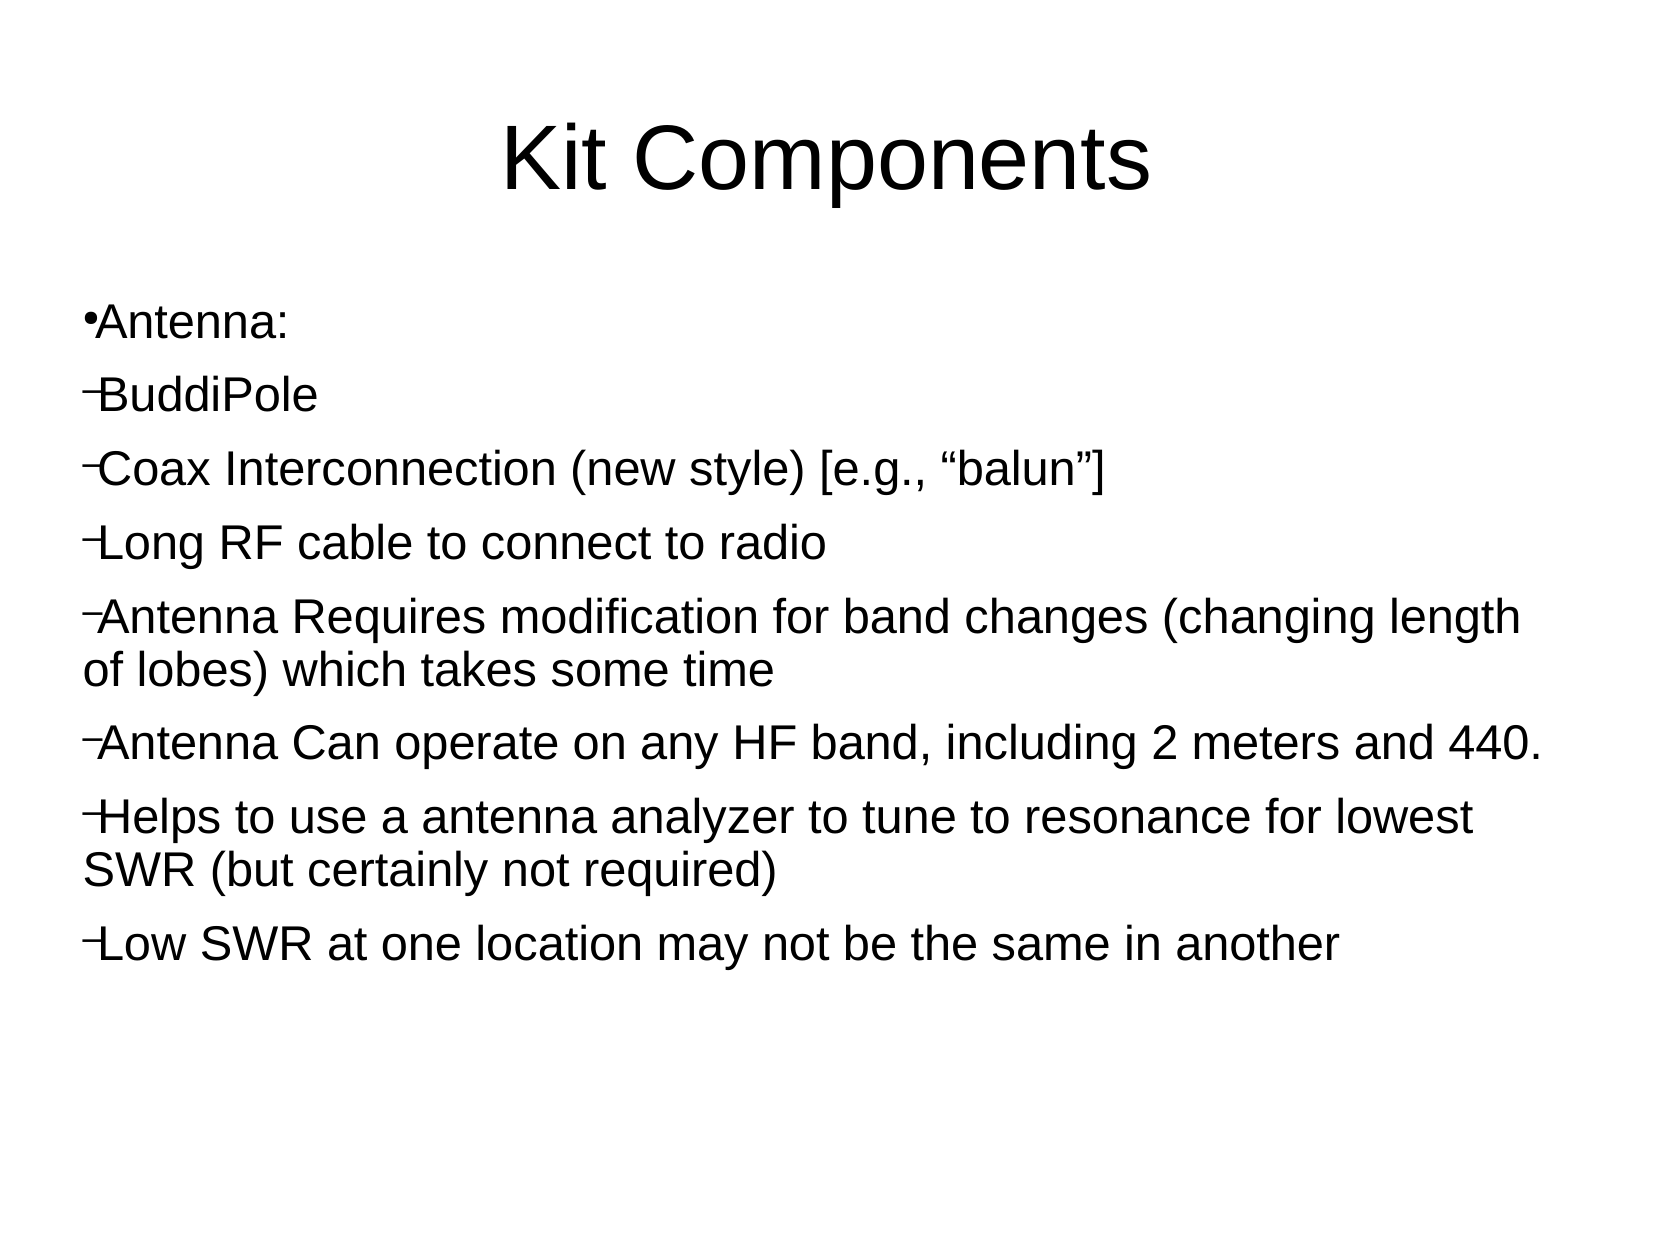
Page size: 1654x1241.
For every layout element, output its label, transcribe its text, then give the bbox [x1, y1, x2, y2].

title Kit Components [82, 49, 1571, 257]
list Antenna: BuddiPole Coax Interconnection (new style) [e.g., “balun”] Long RF cable to connect to radio Antenna Requires modification for band changes (changing length of lobes) which takes some time Antenna Can operate on any HF band, including 2 meters and 440. Helps to use a antenna analyzer to tune to resonance for lowest SWR (but certainly not required) Low SWR at one location may not be the same in another [82, 290, 1571, 1010]
